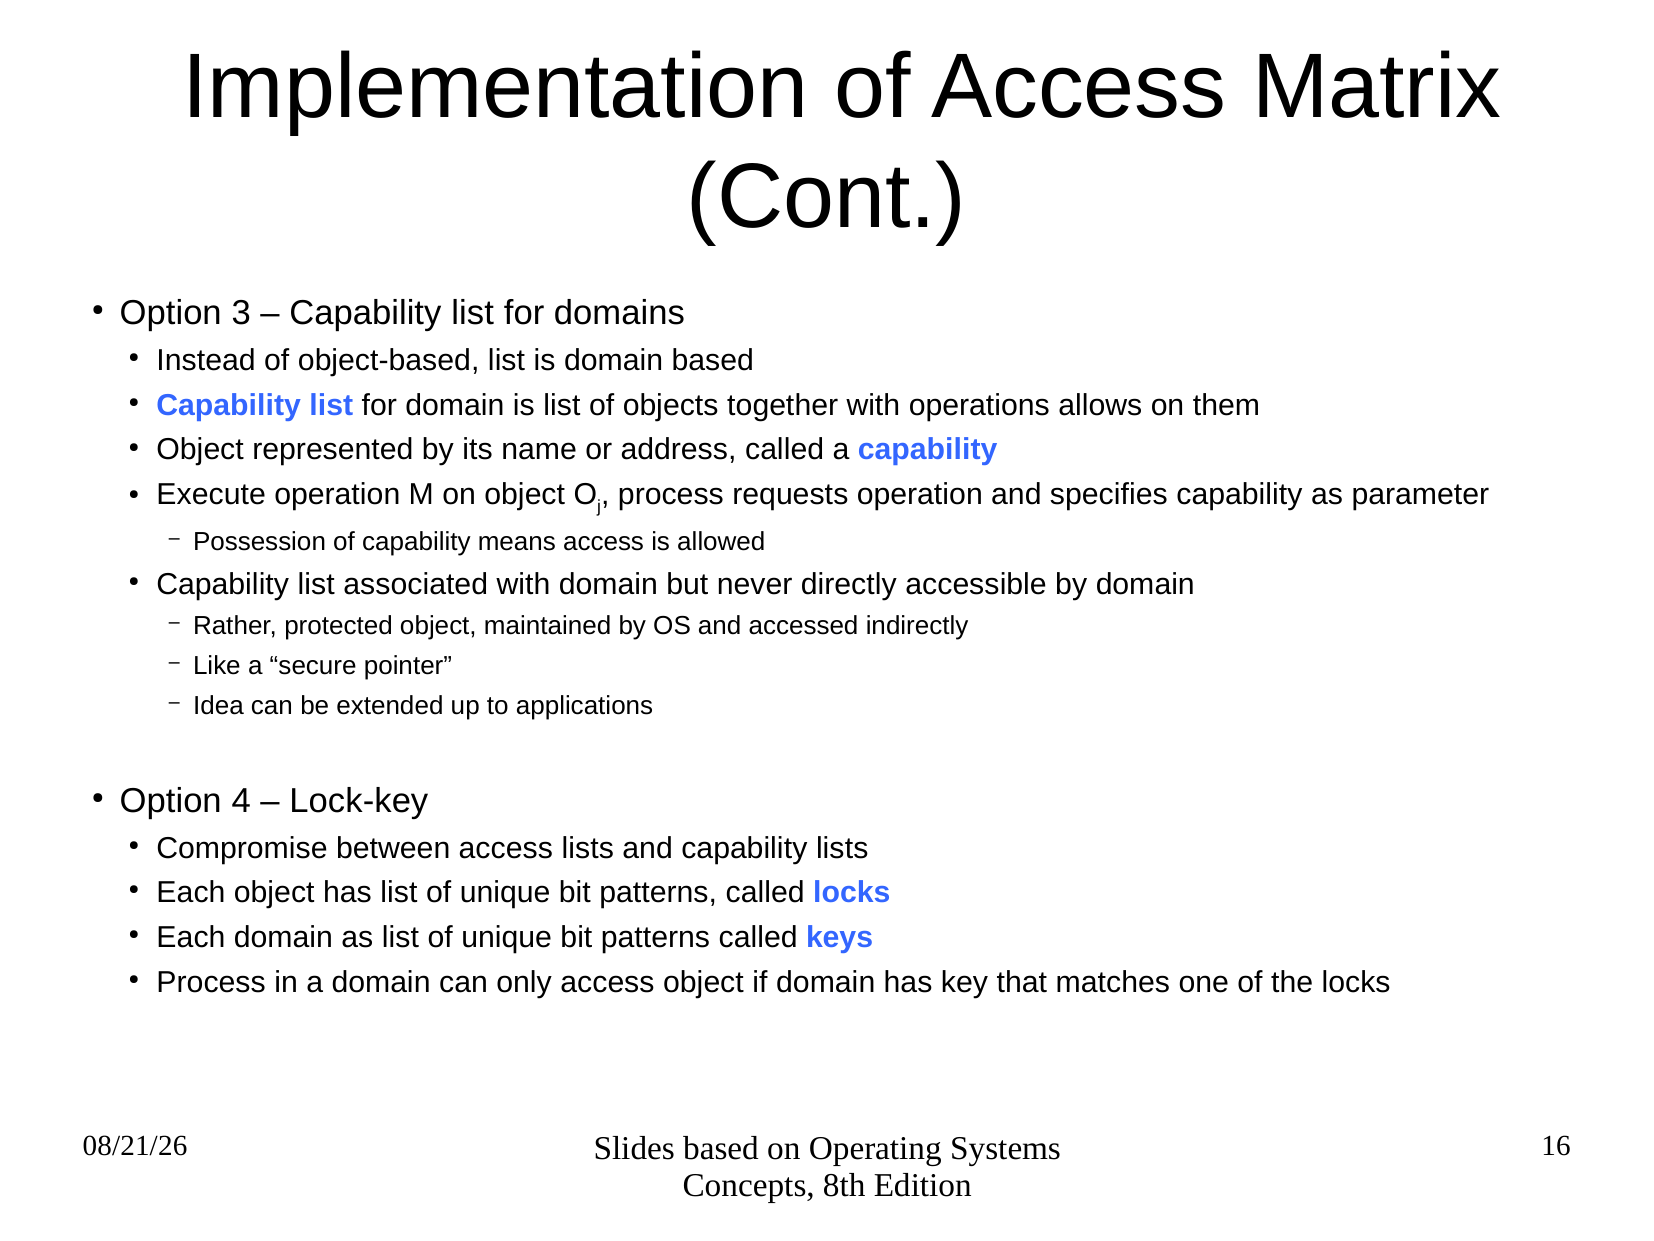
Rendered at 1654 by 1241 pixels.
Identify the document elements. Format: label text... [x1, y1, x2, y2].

title Implementation of Access Matrix (Cont.) [82, 15, 1571, 257]
list Option 3 – Capability list for domains Instead of object-based, list is domain based Capability list for domain is list of objects together with operations allows on them Object represented by its name or address, called a capability Execute operation M on object Oj, process requests operation and specifies capability as parameter Possession of capability means access is allowed Capability list associated with domain but never directly accessible by domain Rather, protected object, maintained by OS and accessed indirectly Like a “secure pointer” Idea can be extended up to applications Option 4 – Lock-key Compromise between access lists and capability lists Each object has list of unique bit patterns, called locks Each domain as list of unique bit patterns called keys Process in a domain can only access object if domain has key that matches one of the locks [82, 290, 1571, 1010]
